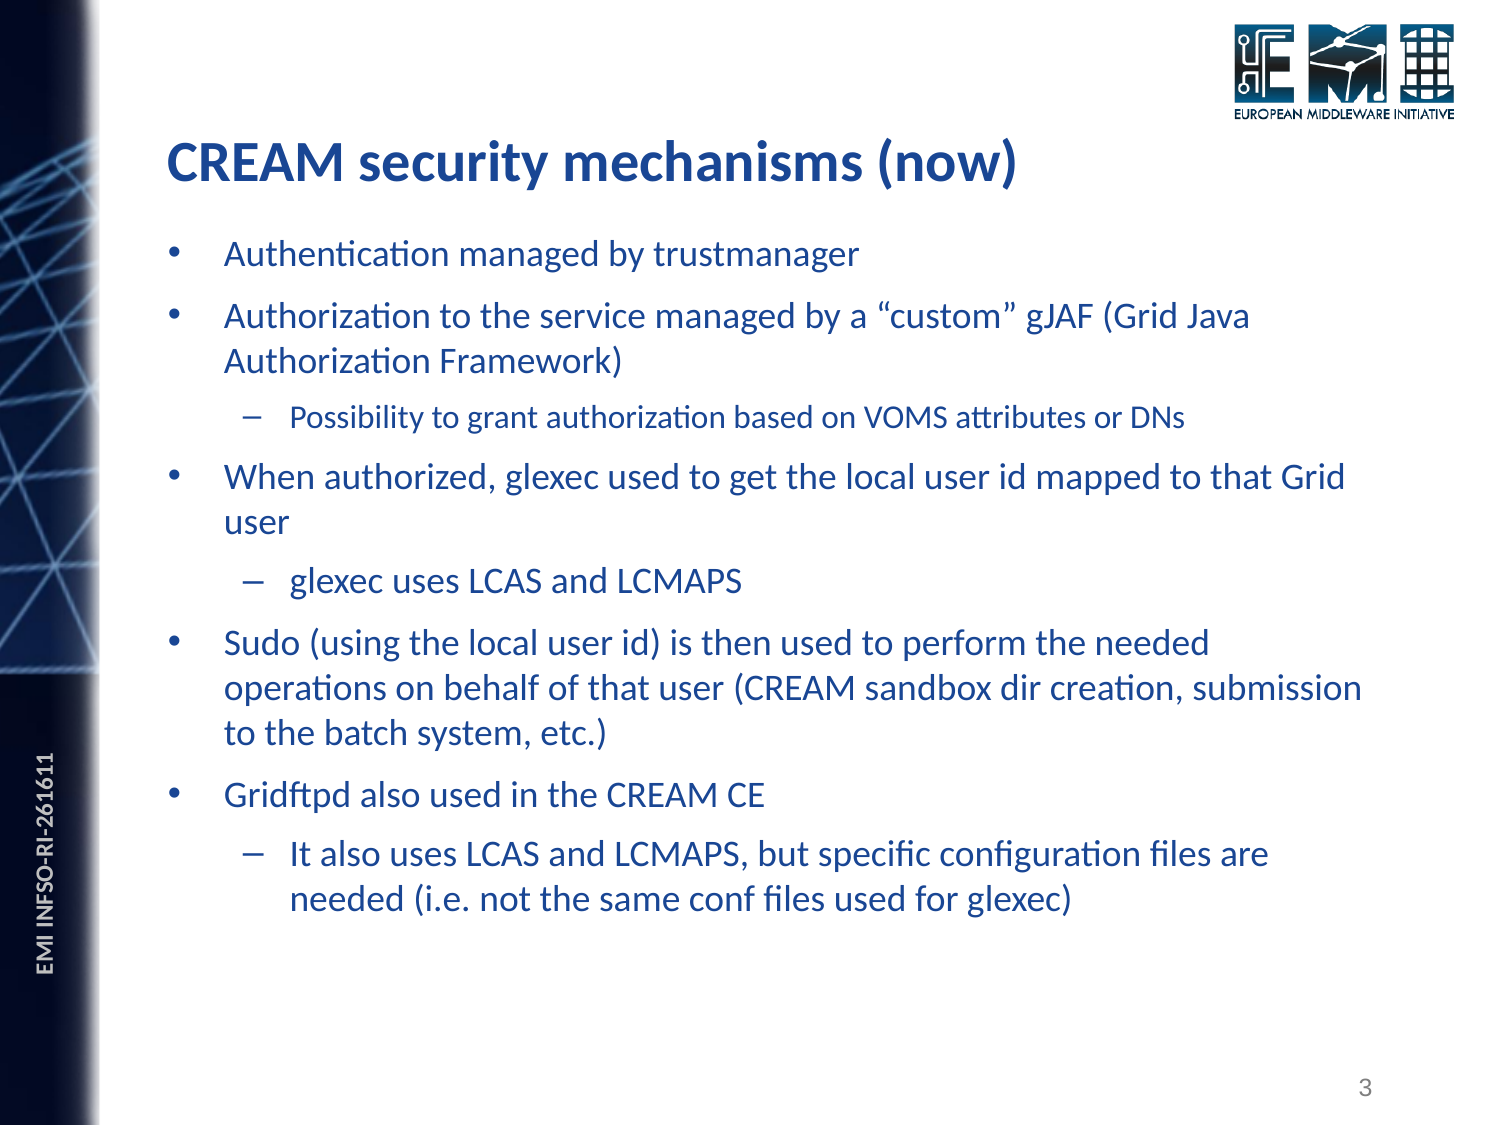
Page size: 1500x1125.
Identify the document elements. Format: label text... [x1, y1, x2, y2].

picture [1185, 8, 1500, 140]
picture [0, 0, 111, 1125]
text_box <number> [1343, 1063, 1426, 1123]
text_box CREAM security mechanisms (now) [153, 115, 1388, 201]
list Authentication managed by trustmanager Authorization to the service managed by a “custom” gJAF (Grid Java Authorization Framework) Possibility to grant authorization based on VOMS attributes or DNs When authorized, glexec used to get the local user id mapped to that Grid user glexec uses LCAS and LCMAPS Sudo (using the local user id) is then used to perform the needed operations on behalf of that user (CREAM sandbox dir creation, submission to the batch system, etc.) Gridftpd also used in the CREAM CE It also uses LCAS and LCMAPS, but specific configuration files are needed (i.e. not the same conf files used for glexec) [153, 221, 1381, 1109]
